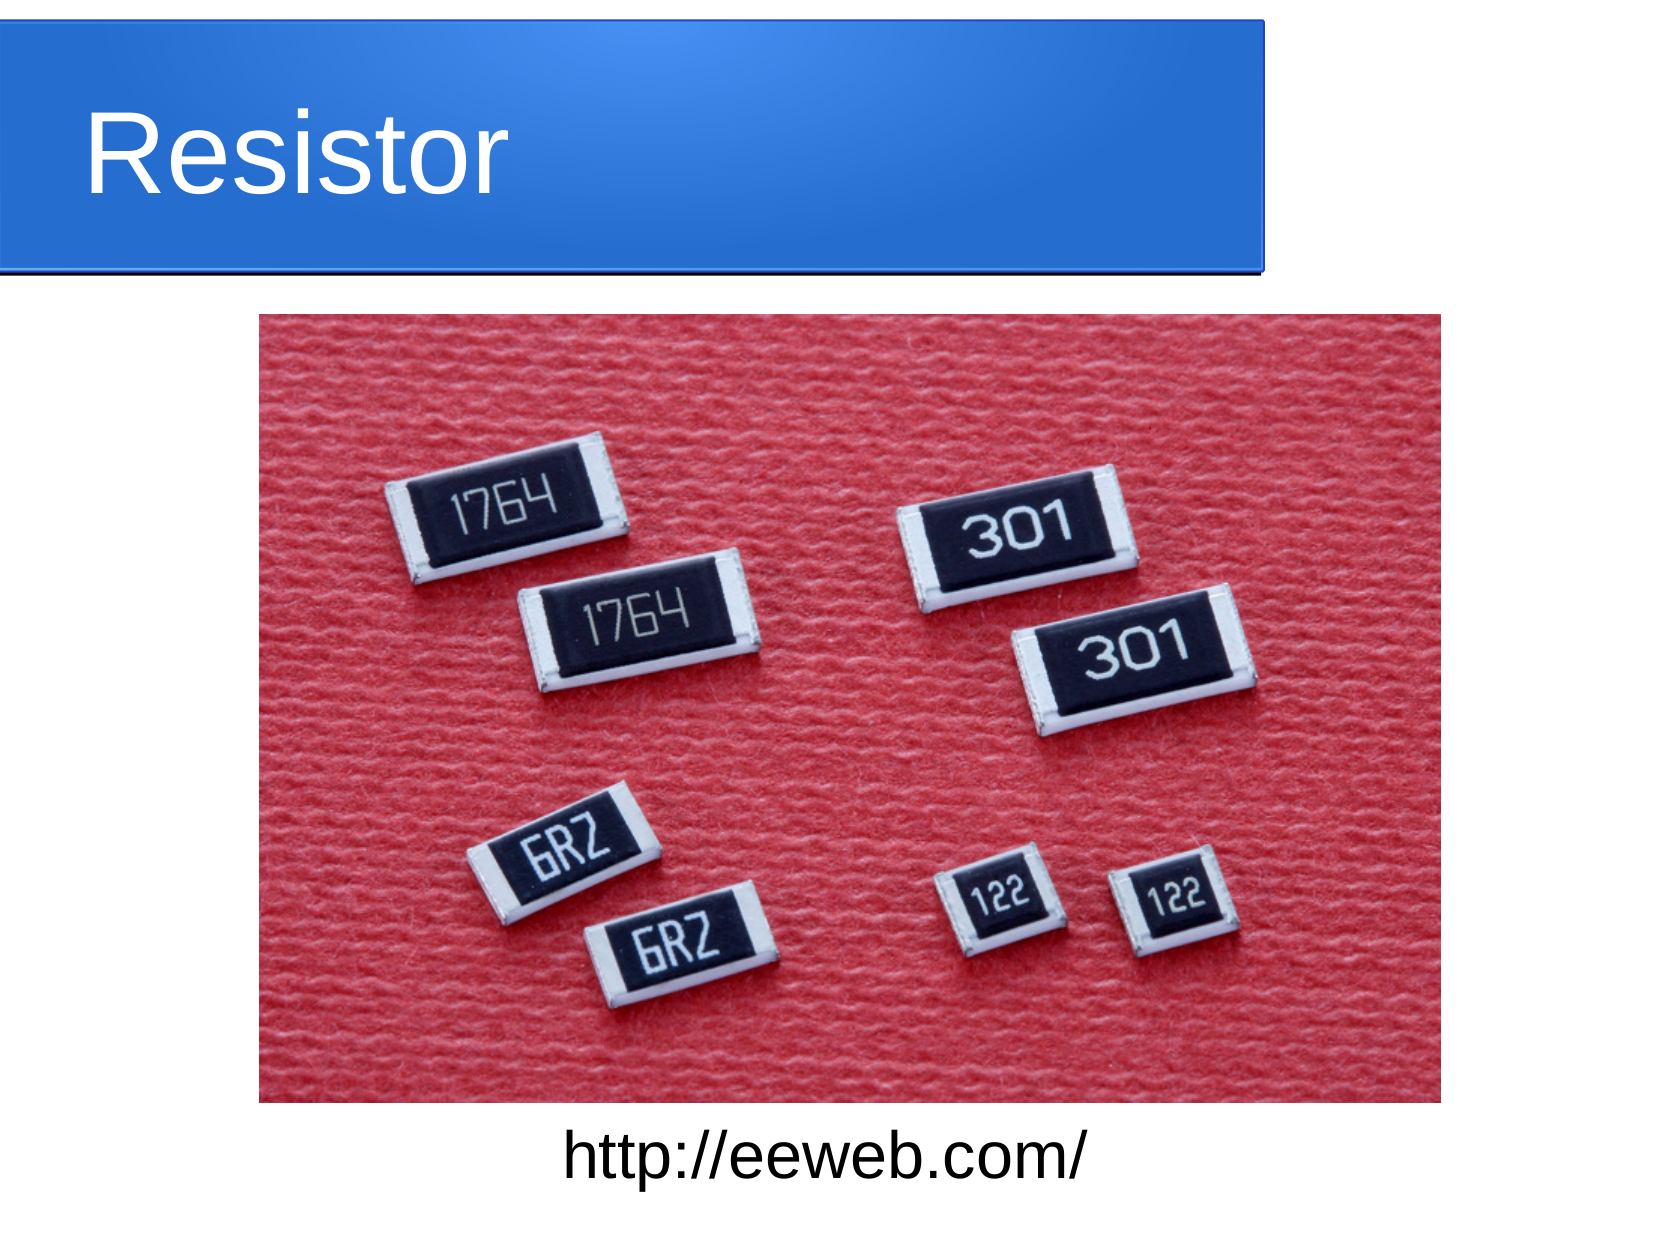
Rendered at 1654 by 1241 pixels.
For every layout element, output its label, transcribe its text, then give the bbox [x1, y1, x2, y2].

picture [259, 314, 1441, 1103]
subtitle http://eeweb.com/ [30, 1095, 1621, 1216]
title Resistor [82, 49, 1250, 257]
